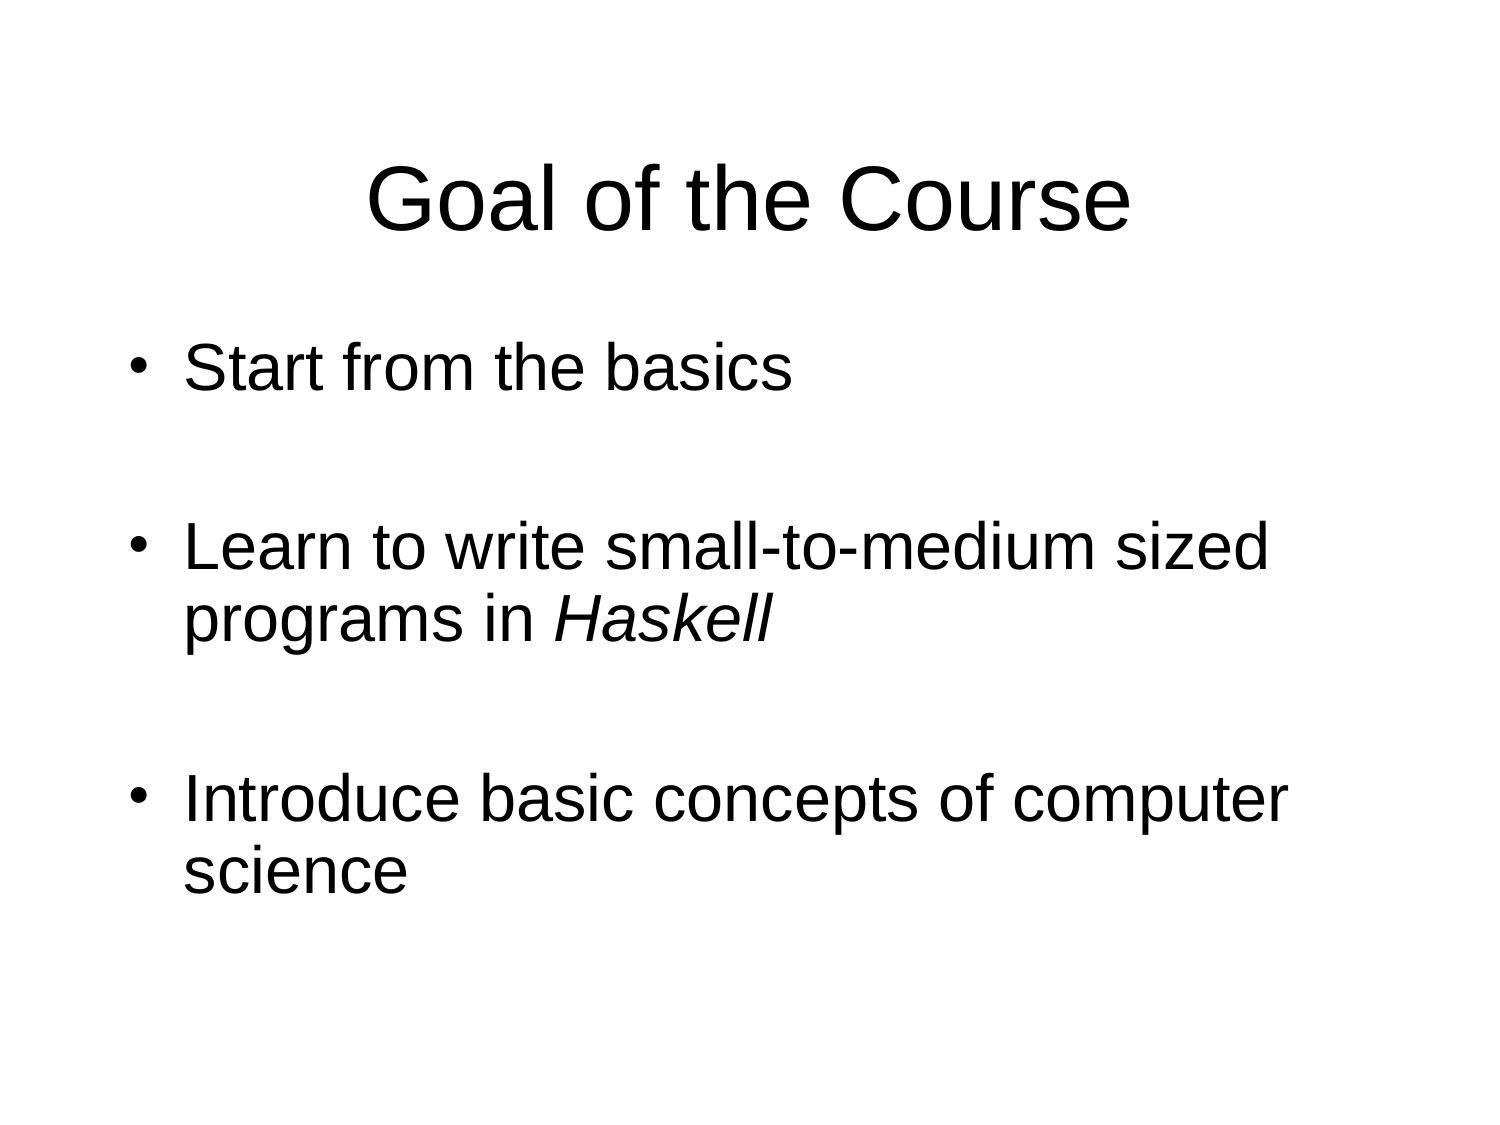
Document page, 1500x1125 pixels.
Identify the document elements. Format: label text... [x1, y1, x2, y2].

list Start from the basics Learn to write small-to-medium sized programs in Haskell Introduce basic concepts of computer science [112, 324, 1388, 1000]
title Goal of the Course [112, 99, 1388, 288]
